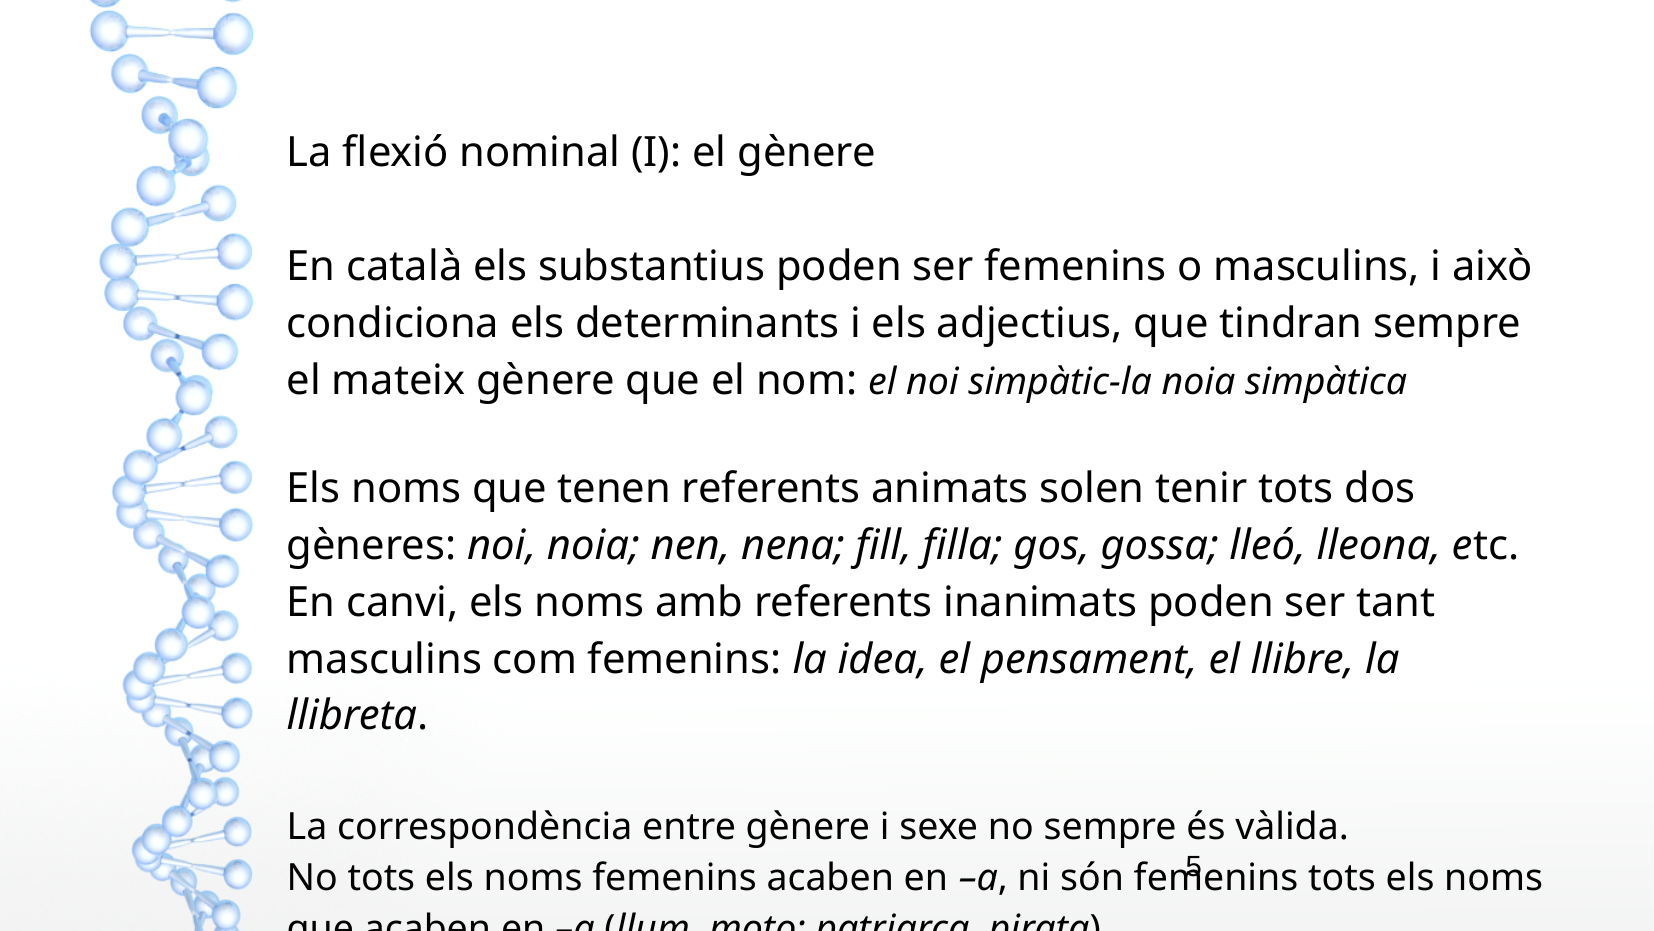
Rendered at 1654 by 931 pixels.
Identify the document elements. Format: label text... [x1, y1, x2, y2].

picture [716, 923, 725, 931]
picture [452, 923, 462, 929]
picture [901, 923, 911, 931]
picture [995, 923, 1004, 931]
text_box <číslo> [1185, 847, 1571, 912]
picture [291, 923, 303, 931]
picture [507, 923, 517, 929]
picture [664, 923, 673, 931]
picture [675, 923, 684, 931]
picture [579, 923, 589, 931]
text_box La flexió nominal (I): el gènere En català els substantius poden ser femenins o masculins, i això condiciona els determinants i els adjectius, que tindran sempre el mateix gènere que el nom: el noi simpàtic-la noia simpàtica Els noms que tenen referents animats solen tenir tots dos gèneres: noi, noia; nen, nena; fill, filla; gos, gossa; lleó, lleona, etc. En canvi, els noms amb referents inanimats poden ser tant masculins com femenins: la idea, el pensament, el llibre, la llibreta. La correspondència entre gènere i sexe no sempre és vàlida. No tots els noms femenins acaben en –a, ni són femenins tots els noms que acaben en –a (llum, moto; patriarca, pirata) [271, 114, 1560, 839]
picture [1040, 923, 1050, 931]
picture [473, 923, 484, 931]
picture [528, 923, 539, 931]
picture [338, 923, 348, 929]
picture [780, 923, 791, 931]
picture [843, 923, 853, 931]
picture [1074, 923, 1084, 931]
picture [822, 923, 831, 931]
picture [429, 923, 441, 931]
picture [0, 0, 1654, 931]
picture [746, 923, 757, 931]
picture [727, 923, 736, 931]
picture [954, 923, 964, 931]
